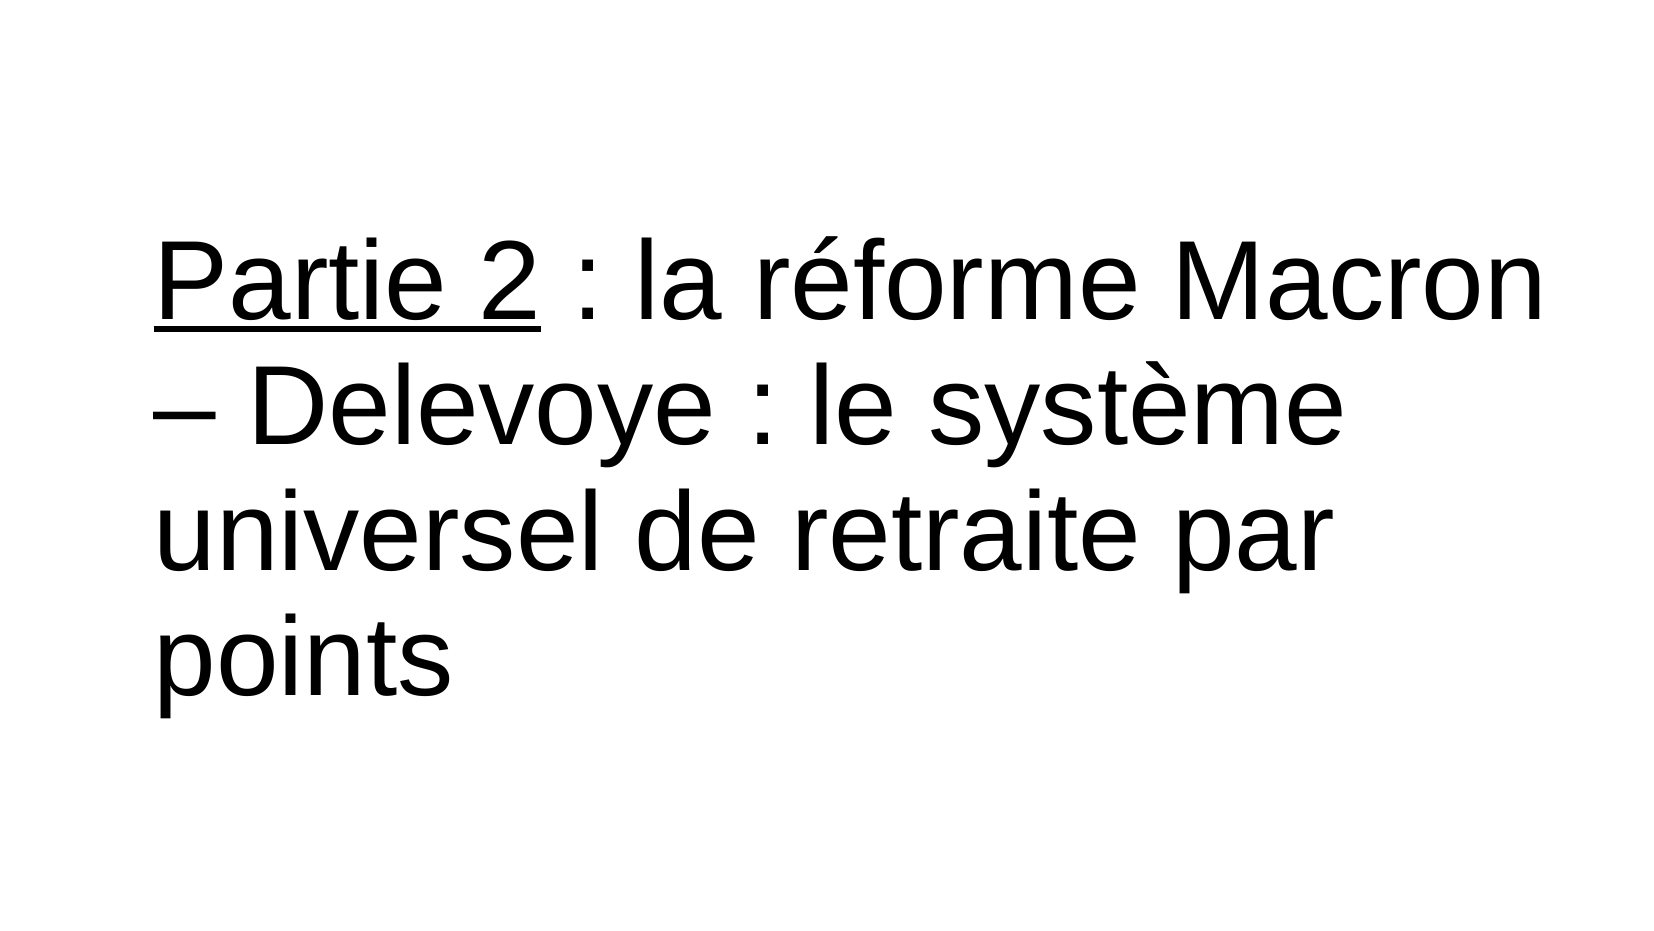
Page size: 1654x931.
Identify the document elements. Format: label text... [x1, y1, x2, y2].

list Partie 2 : la réforme Macron – Delevoye : le système universel de retraite par points [82, 217, 1571, 758]
